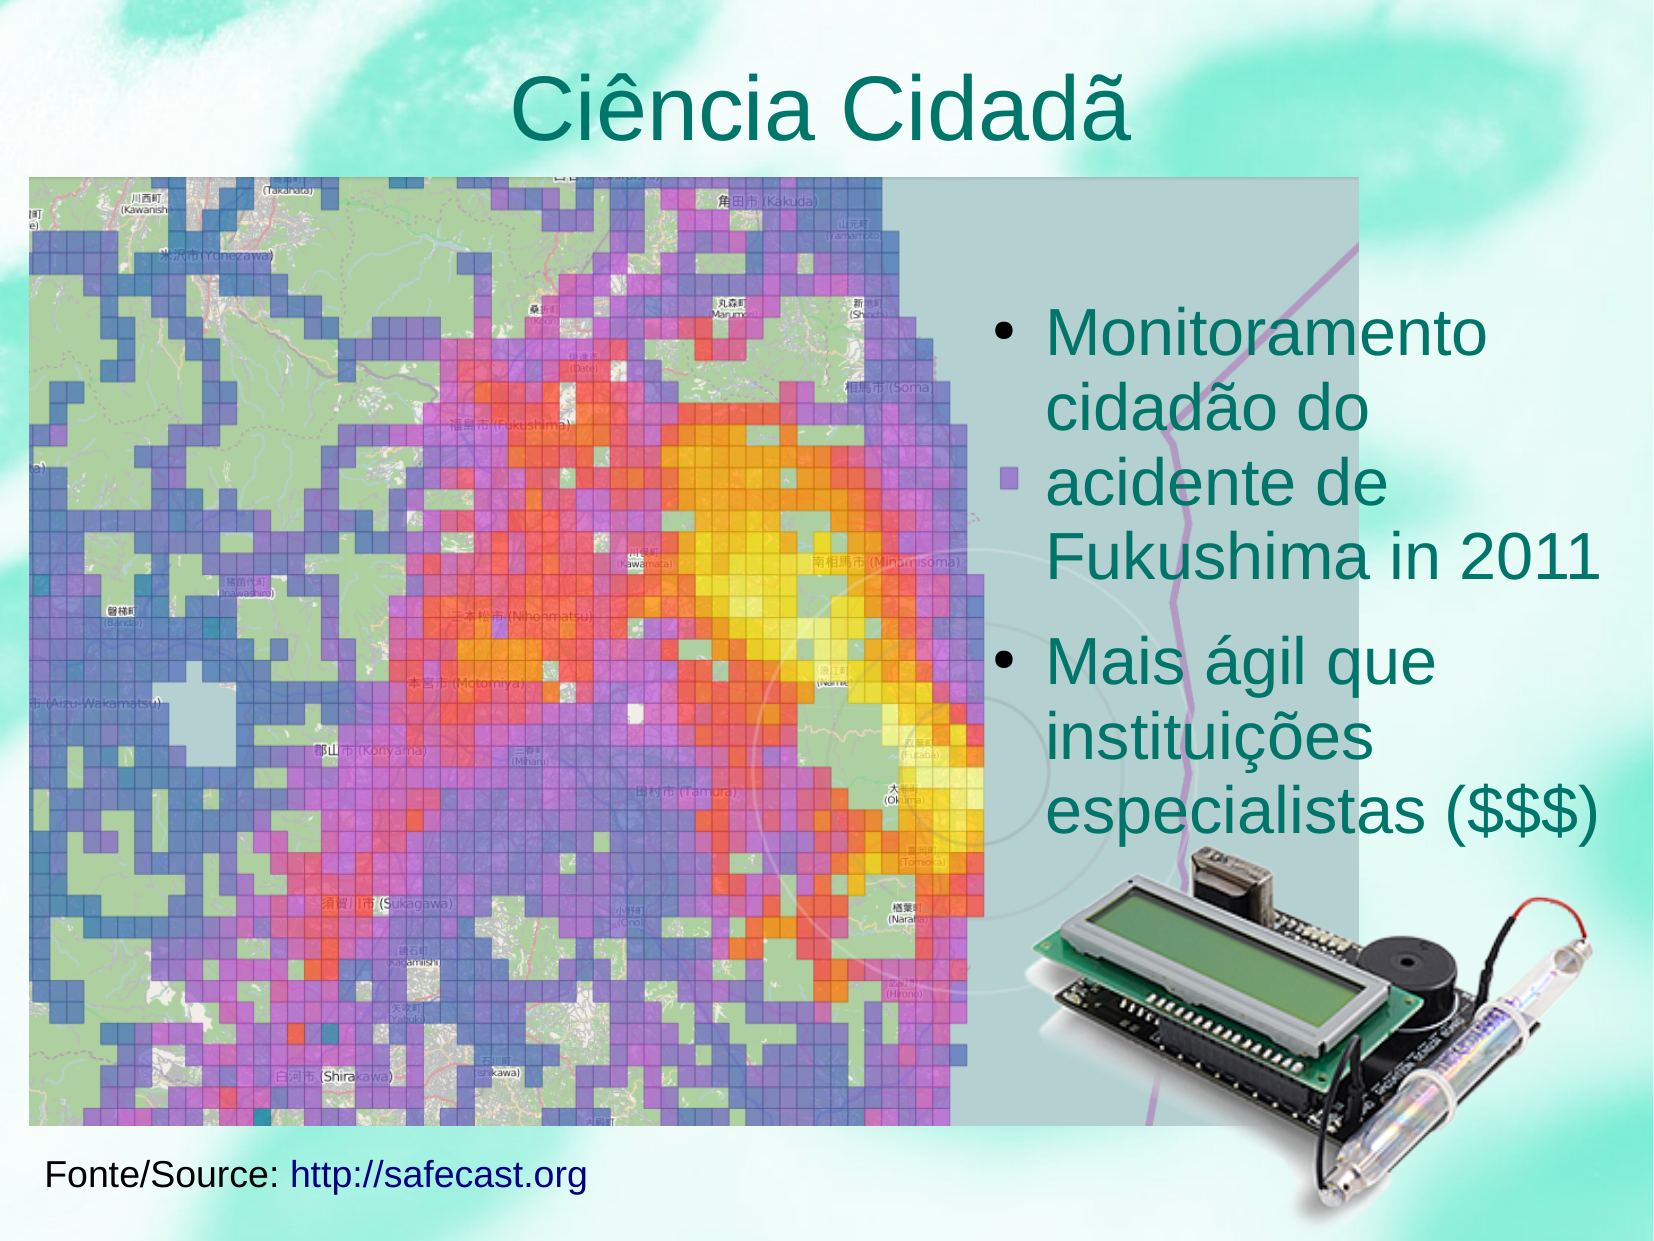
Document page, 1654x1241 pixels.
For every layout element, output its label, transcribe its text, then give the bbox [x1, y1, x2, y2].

text_box Fonte/Source: http://safecast.org [29, 1145, 998, 1203]
picture [0, 0, 1654, 1241]
list Monitoramento cidadão do acidente de Fukushima in 2011 Mais ágil que instituições especialistas ($$$) [974, 295, 1625, 1015]
title Ciência Cidadã [76, 29, 1565, 187]
